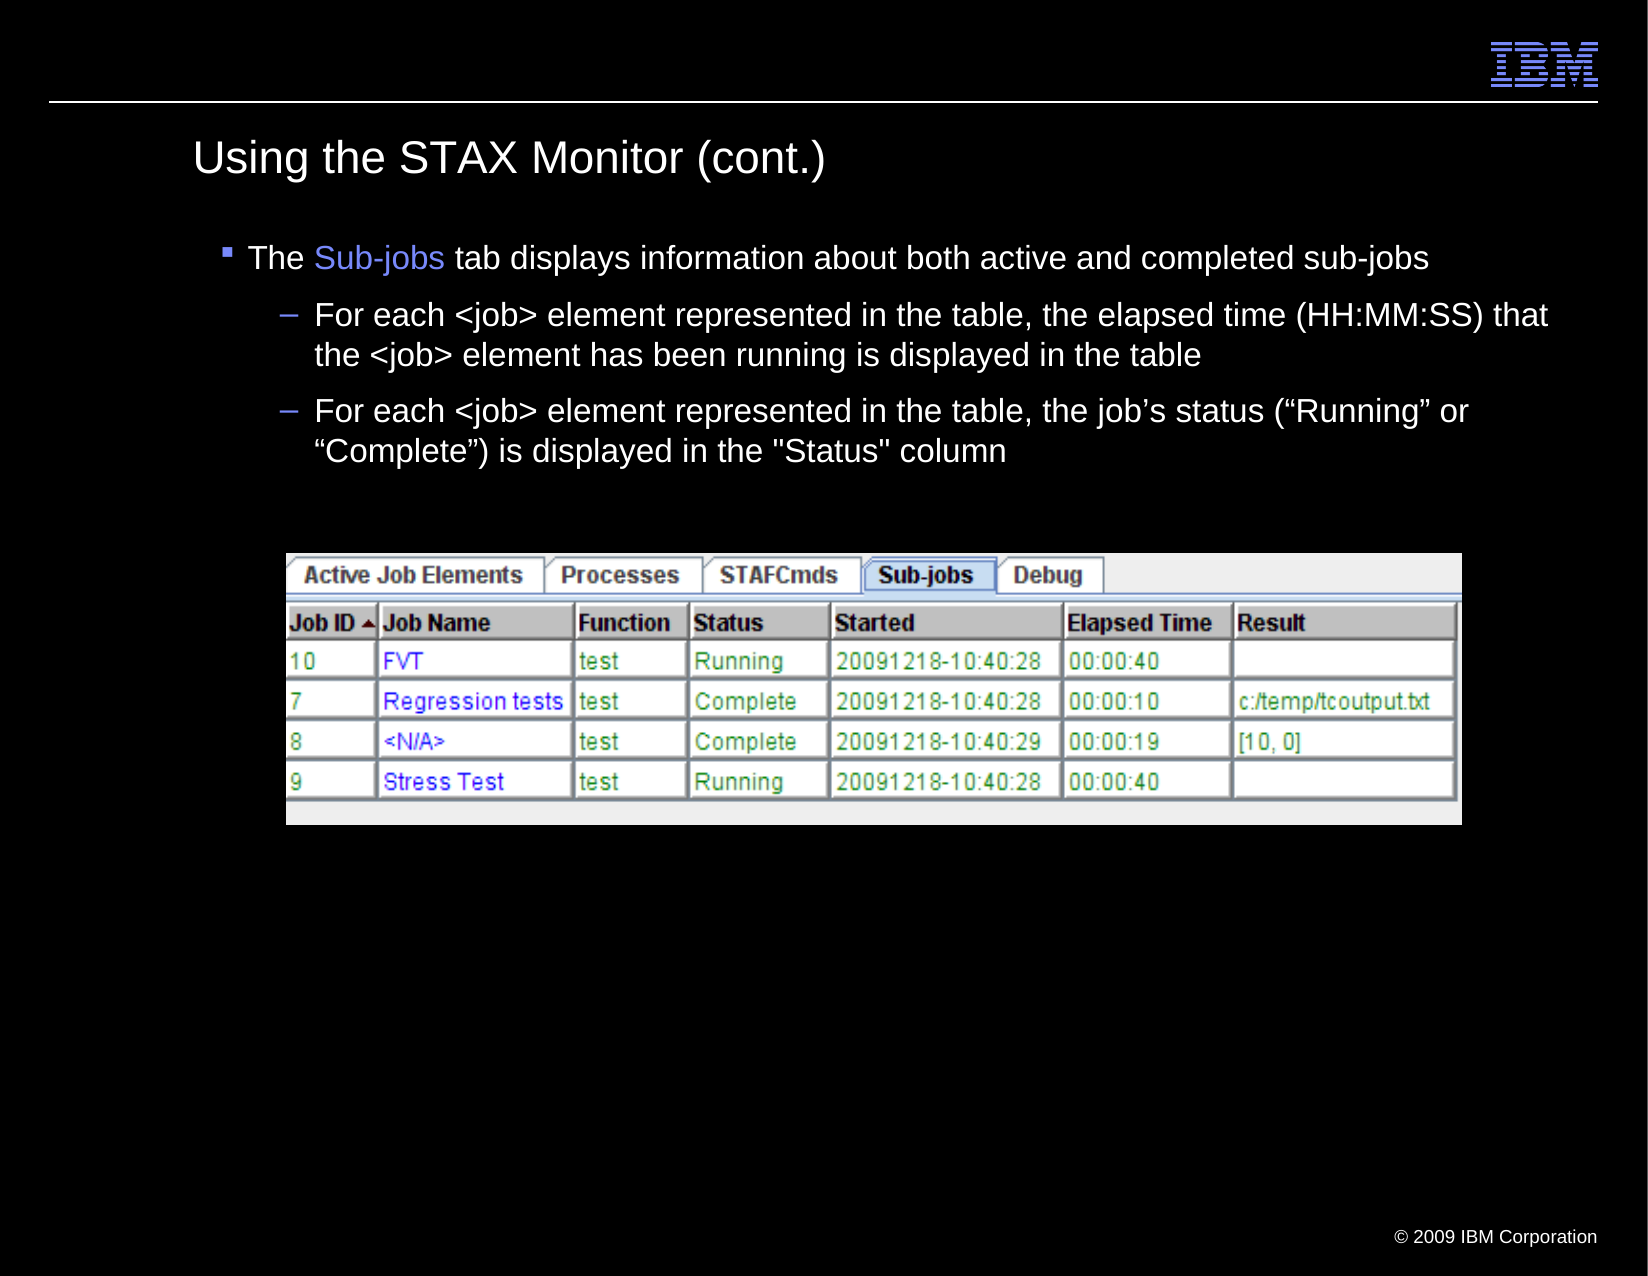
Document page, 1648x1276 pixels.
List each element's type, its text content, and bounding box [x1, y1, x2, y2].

text_box The Sub-jobs tab displays information about both active and completed sub-jobs For each <job> element represented in the table, the elapsed time (HH:MM:SS) that the <job> element has been running is displayed in the table For each <job> element represented in the table, the job’s status (“Running” or “Complete”) is displayed in the "Status" column [219, 236, 1570, 470]
picture [286, 553, 1462, 825]
picture [1491, 42, 1598, 87]
title Using the STAX Monitor (cont.) [175, 125, 1648, 219]
